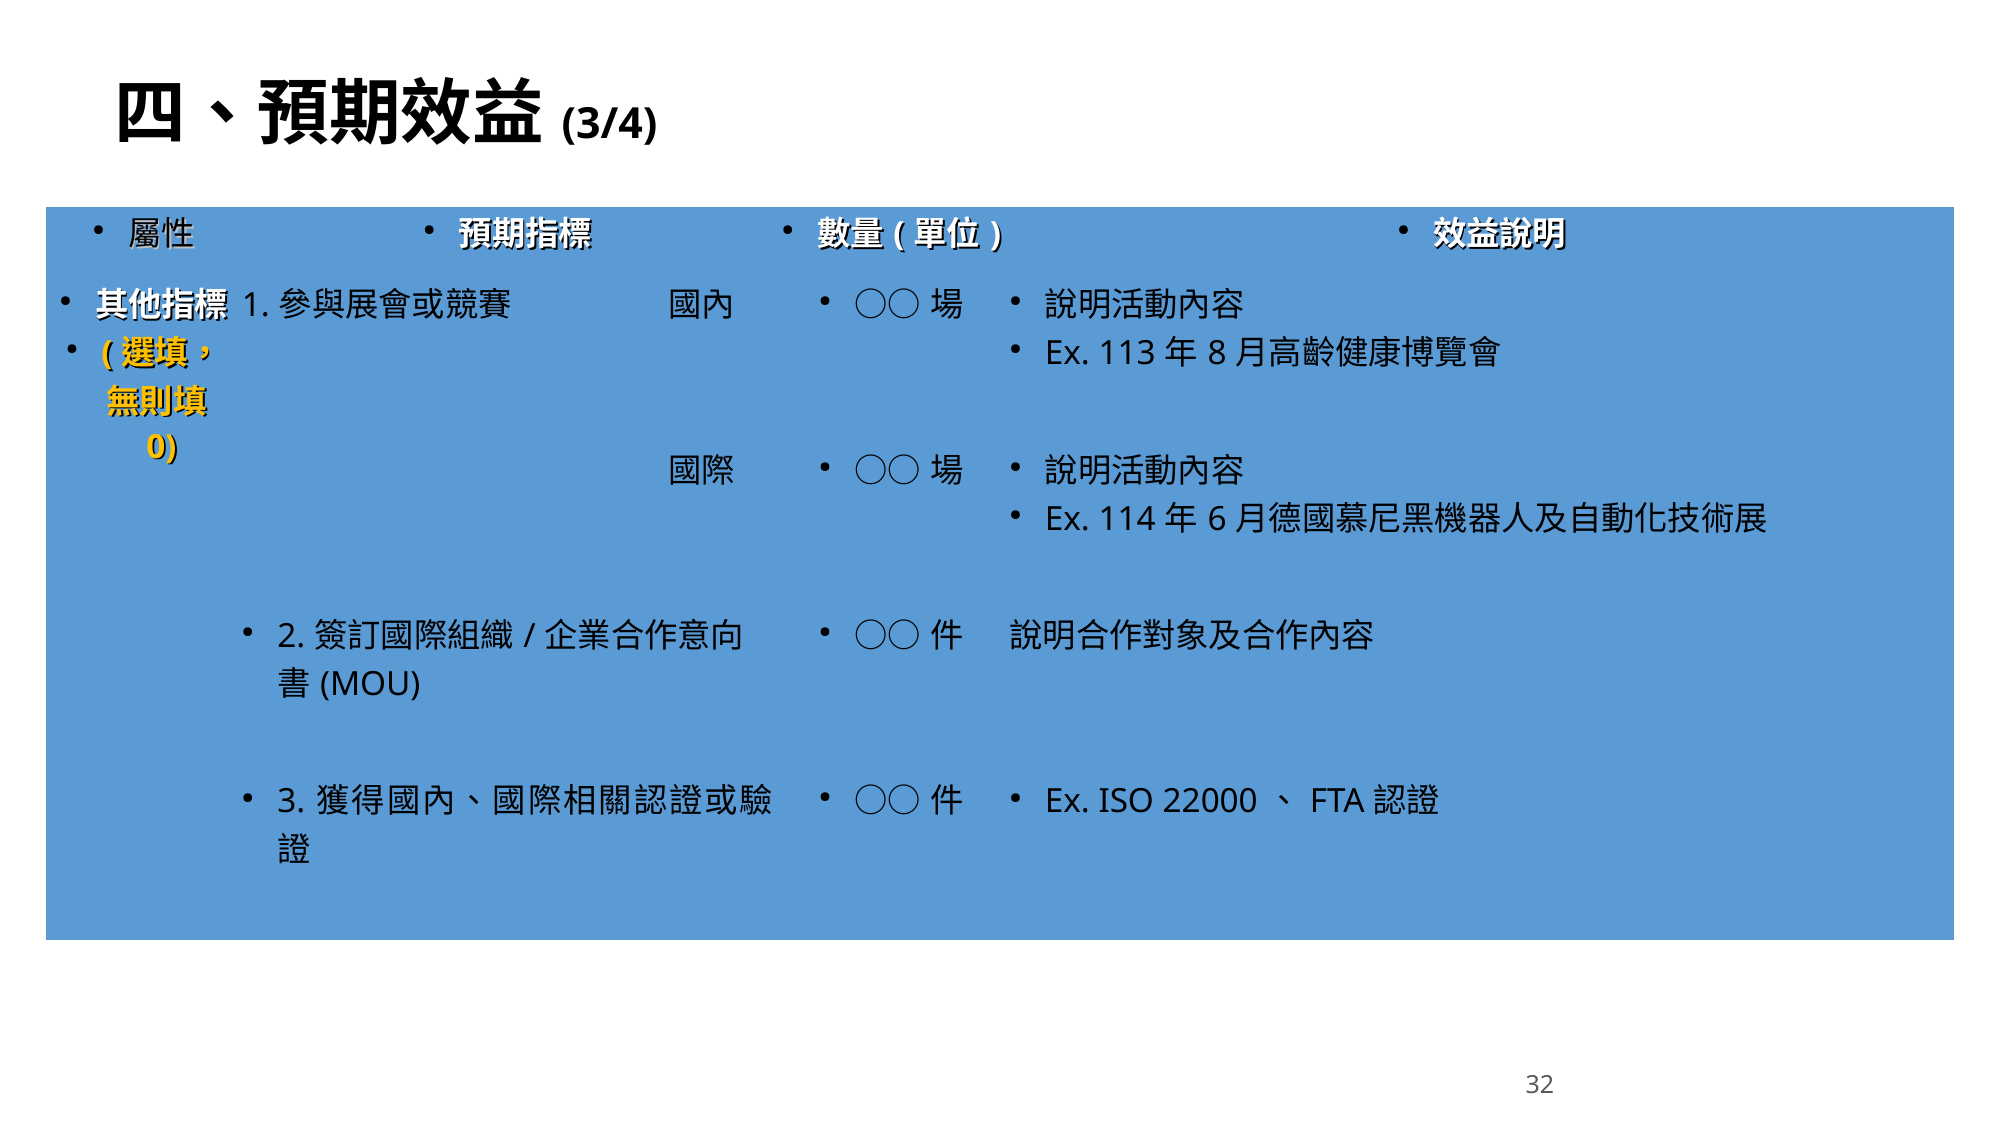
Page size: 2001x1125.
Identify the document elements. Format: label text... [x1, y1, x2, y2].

table_cell 其他指標 (選填，無則填0) [46, 278, 242, 940]
text_box 32 [1510, 1061, 1961, 1097]
table_cell ○○場 [773, 444, 1010, 609]
table_cell 2.簽訂國際組織/企業合作意向書(MOU) [242, 609, 773, 774]
table_header 數量(單位) [773, 207, 1010, 278]
table_cell 國內 [630, 278, 773, 444]
table_cell 說明活動內容 Ex. 113年8月高齡健康博覽會 [1010, 278, 1954, 444]
table_cell 國際 [630, 444, 773, 609]
table_header 效益說明 [1010, 207, 1954, 278]
table_cell 說明活動內容 Ex. 114年6月德國慕尼黑機器人及自動化技術展 [1010, 444, 1954, 609]
table_cell 說明合作對象及合作內容 [1010, 609, 1954, 774]
table_header 屬性 [46, 207, 242, 278]
table_cell 1.參與展會或競賽 [242, 278, 630, 609]
table_cell ○○件 [773, 609, 1010, 774]
table_cell 3.獲得國內、國際相關認證或驗證 [242, 774, 773, 940]
title 四、預期效益(3/4) [99, 56, 1900, 166]
table_cell Ex. ISO 22000、FTA認證 [1010, 774, 1954, 940]
table_header 預期指標 [242, 207, 773, 278]
table_cell ○○場 [773, 278, 1010, 444]
table_cell ○○件 [773, 774, 1010, 940]
